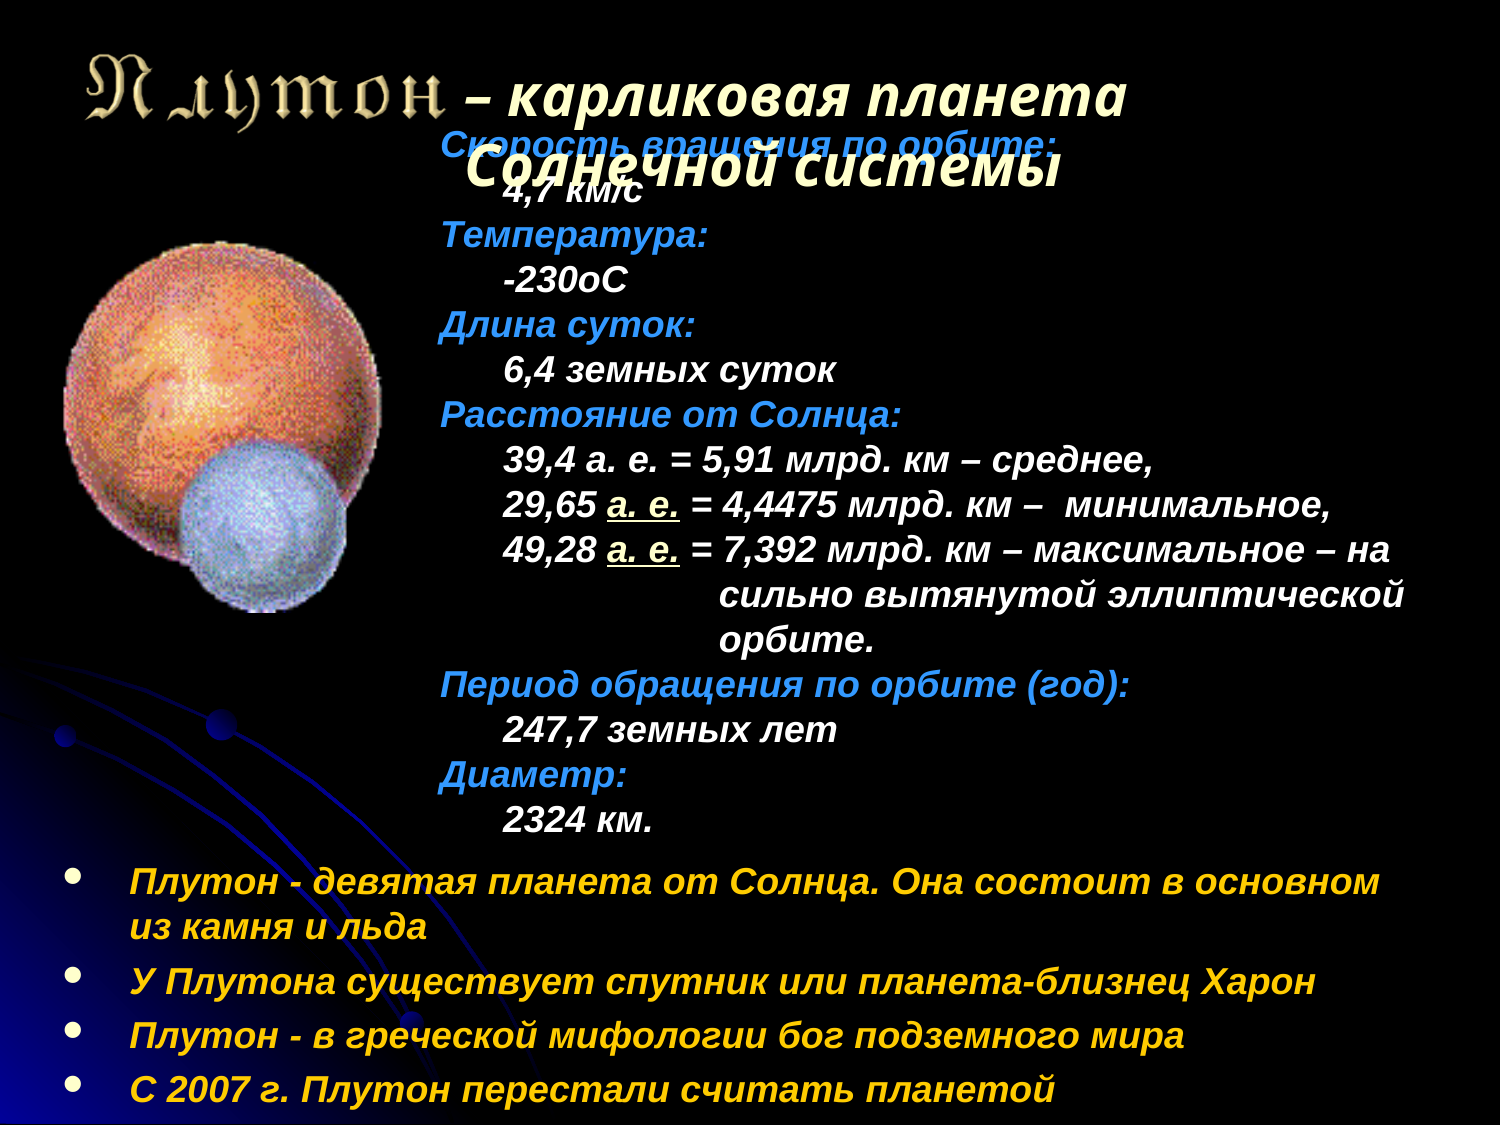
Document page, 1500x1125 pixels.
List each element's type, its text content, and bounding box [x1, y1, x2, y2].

text_box Плутон - девятая планета от Солнца. Она состоит в основном из камня и льда У Плутона существует спутник или планета-близнец Харон Плутон - в греческой мифологии бог подземного мира С 2007 г. Плутон перестали считать планетой [24, 849, 1426, 1125]
picture [62, 224, 401, 613]
text_box – карликовая планета Солнечной системы [449, 49, 1463, 206]
picture [0, 0, 526, 191]
text_box Скорость вращения по орбите: 4,7 км/с Температура: -230oC Длина суток: 6,4 земных суток Расстояние от Солнца: 39,4 а. е. = 5,91 млрд. км – среднее, 29,65 а. е. = 4,4475 млрд. км – минимальное, 49,28 а. е. = 7,392 млрд. км – максимальное – на сильно вытянутой эллиптической орбите. Период обращения по орбите (год): 247,7 земных лет Диаметр: 2324 км. [425, 112, 1450, 848]
